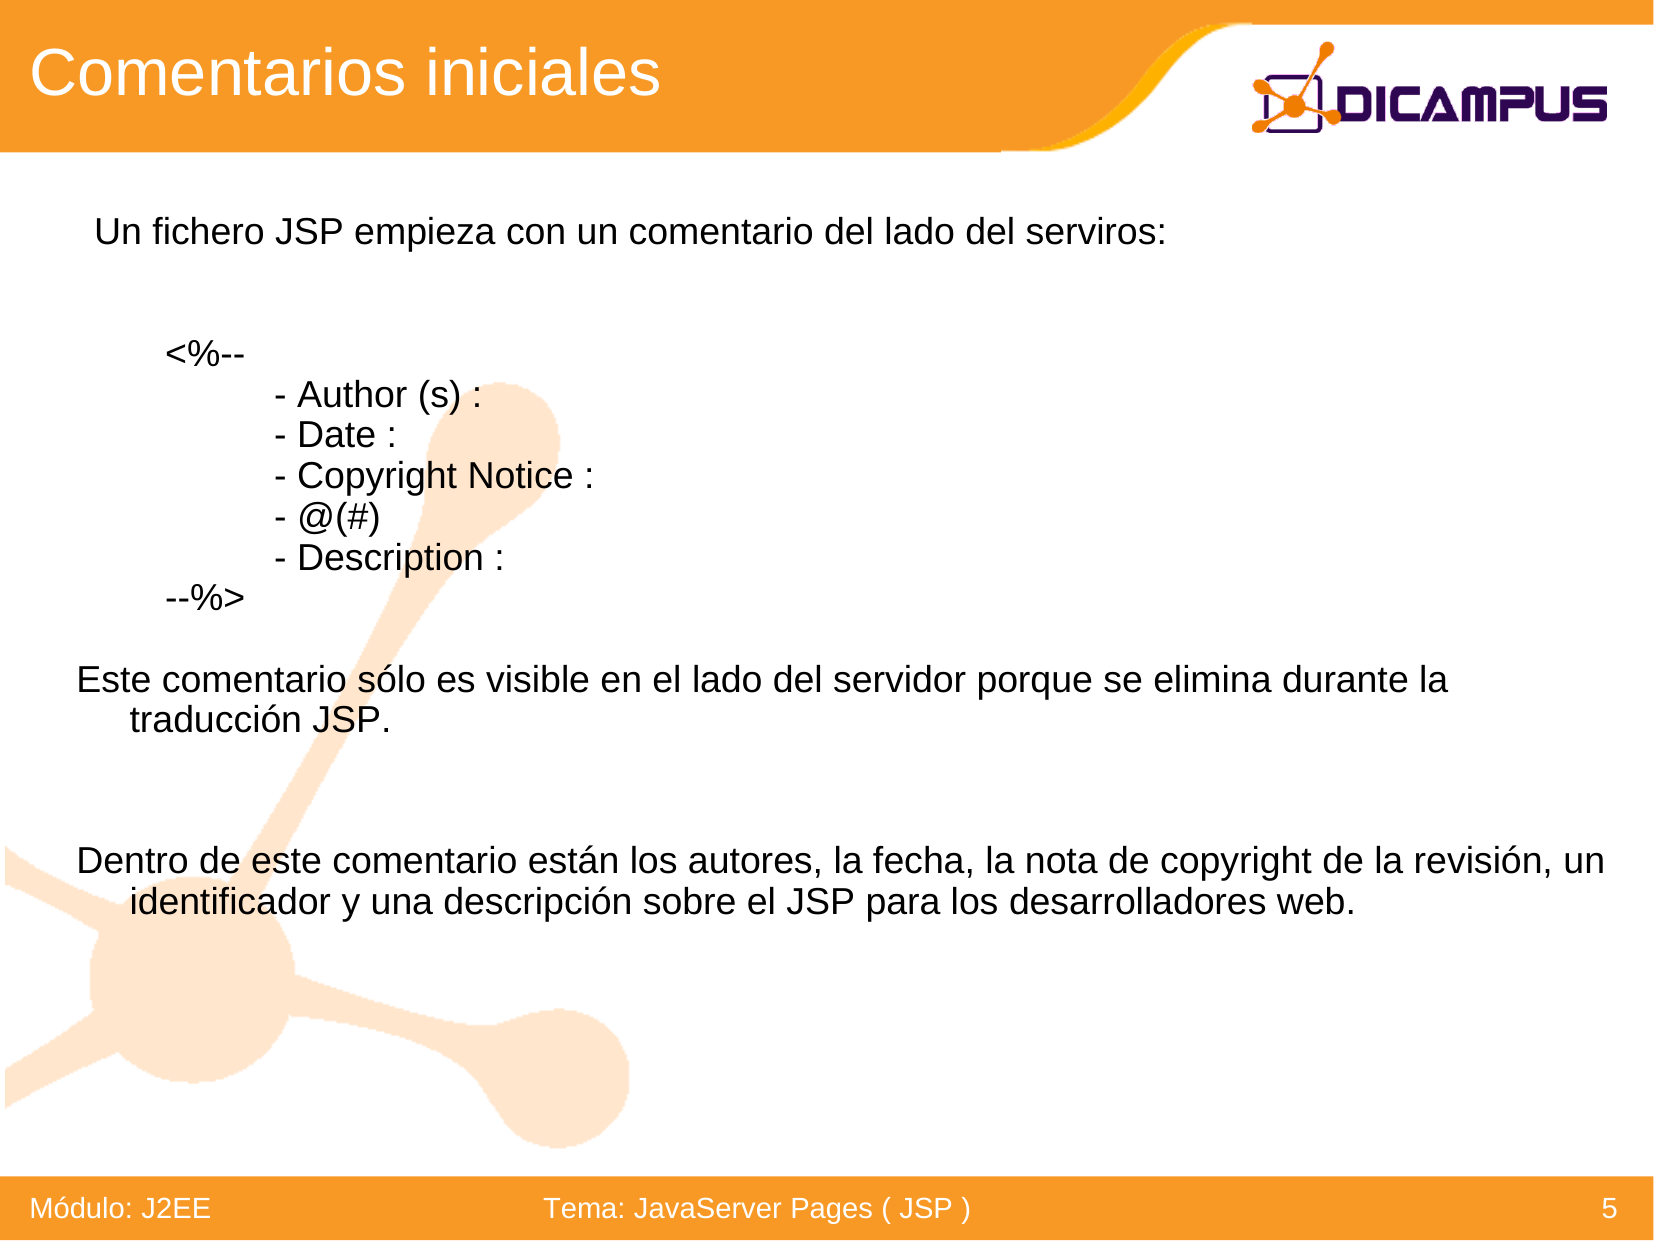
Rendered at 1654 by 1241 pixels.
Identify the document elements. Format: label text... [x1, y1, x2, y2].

picture [5, 362, 663, 1176]
text_box Comentarios iniciales [29, 37, 1001, 111]
text_box Tema: JavaServer Pages ( JSP ) [543, 1192, 1447, 1225]
picture [1001, 4, 1607, 135]
text_box Módulo: J2EE [29, 1192, 473, 1225]
text_box [0, 1176, 1654, 1241]
text_box [0, 0, 1654, 153]
text_box <number> [1469, 1185, 1633, 1233]
text_box Un fichero JSP empieza con un comentario del lado del serviros: <%-- - Author (s) : - Date : - Copyright Notice : - @(#) - Description : --%> Este comentario sólo es visible en el lado del servidor porque se elimina durante la traducción JSP. Dentro de este comentario están los autores, la fecha, la nota de copyright de la revisión, un identificador y una descripción sobre el JSP para los desarrolladores web. [59, 135, 1625, 923]
